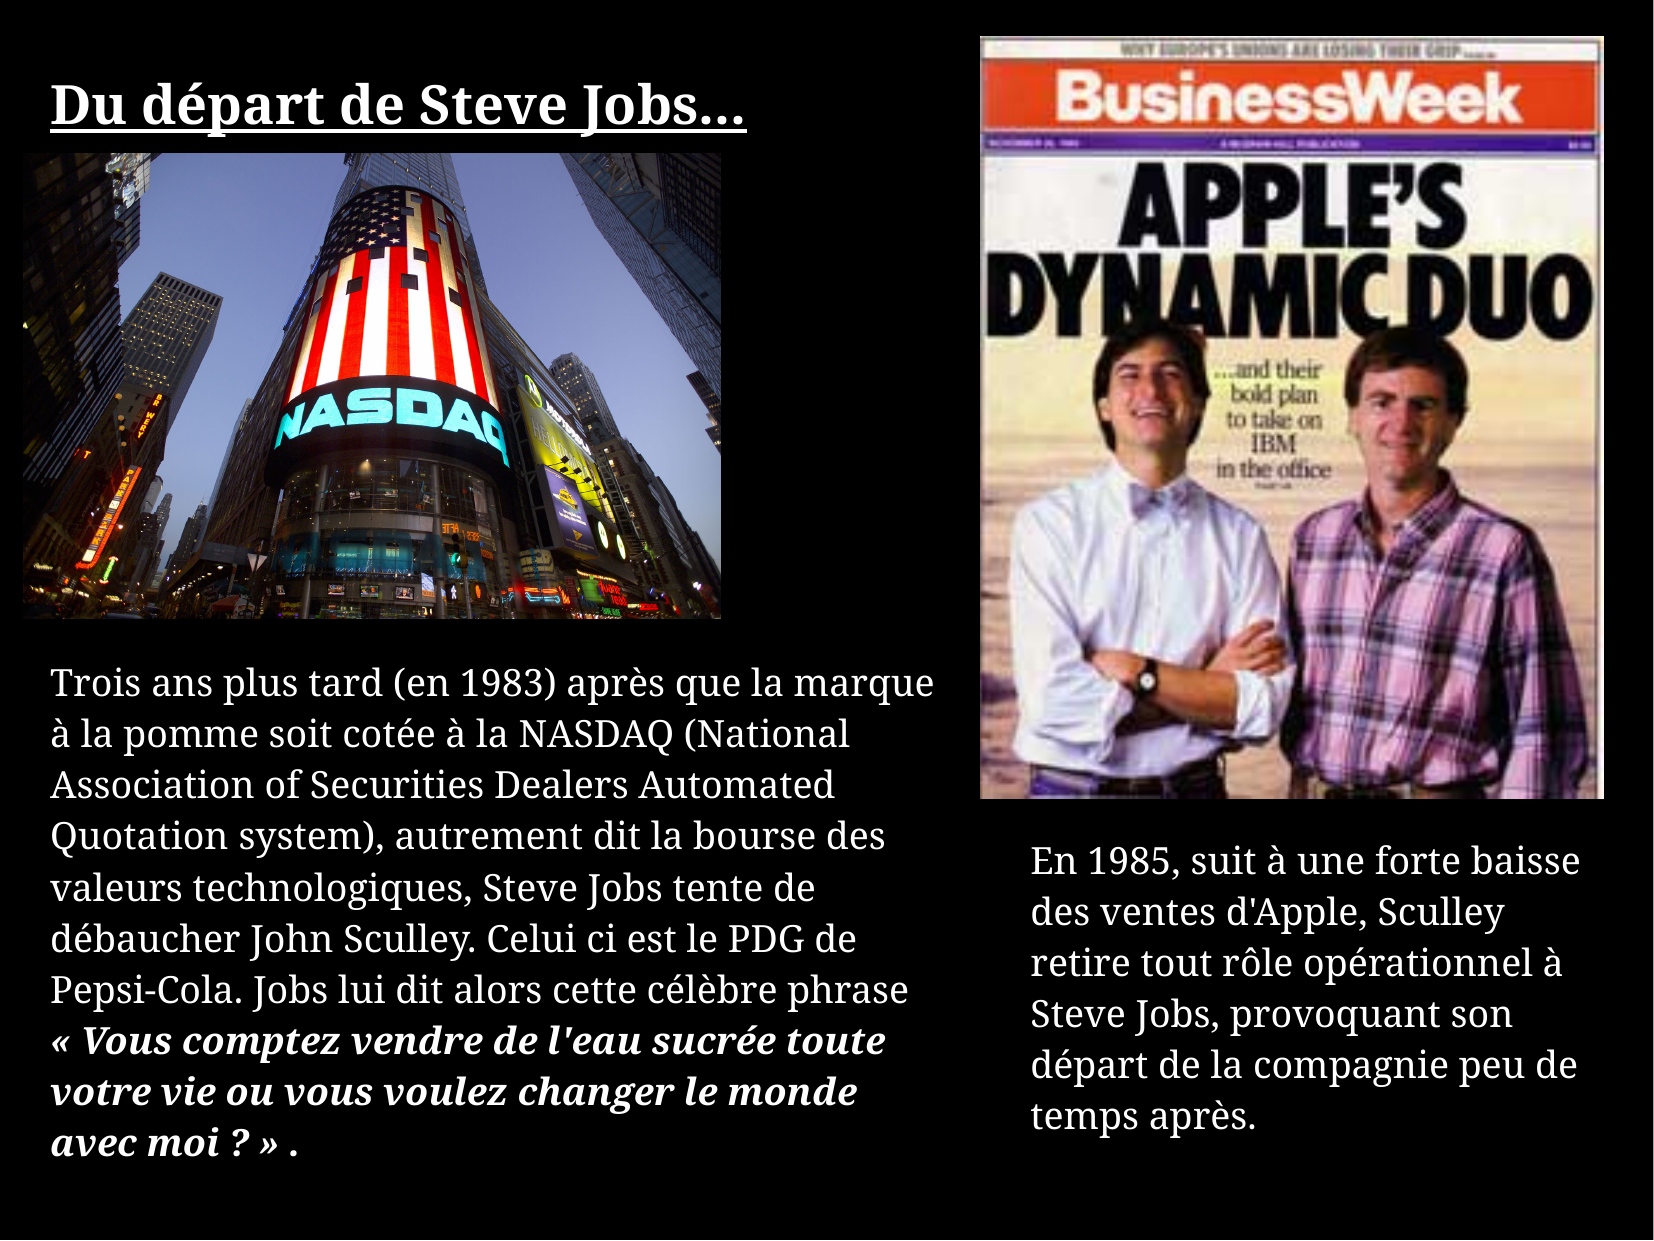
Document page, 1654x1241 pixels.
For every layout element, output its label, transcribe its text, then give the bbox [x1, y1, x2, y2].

text_box Du départ de Steve Jobs... [35, 59, 980, 136]
picture [23, 153, 721, 619]
text_box Trois ans plus tard (en 1983) après que la marque à la pomme soit cotée à la NASDAQ (National Association of Securities Dealers Automated Quotation system), autrement dit la bourse des valeurs technologiques, Steve Jobs tente de débaucher John Sculley. Celui ci est le PDG de Pepsi-Cola. Jobs lui dit alors cette célèbre phrase « Vous comptez vendre de l'eau sucrée toute votre vie ou vous voulez changer le monde avec moi ? » . [35, 649, 969, 1052]
text_box En 1985, suit à une forte baisse des ventes d'Apple, Sculley retire tout rôle opérationnel à Steve Jobs, provoquant son départ de la compagnie peu de temps après. [1015, 826, 1630, 1057]
picture [980, 36, 1604, 799]
